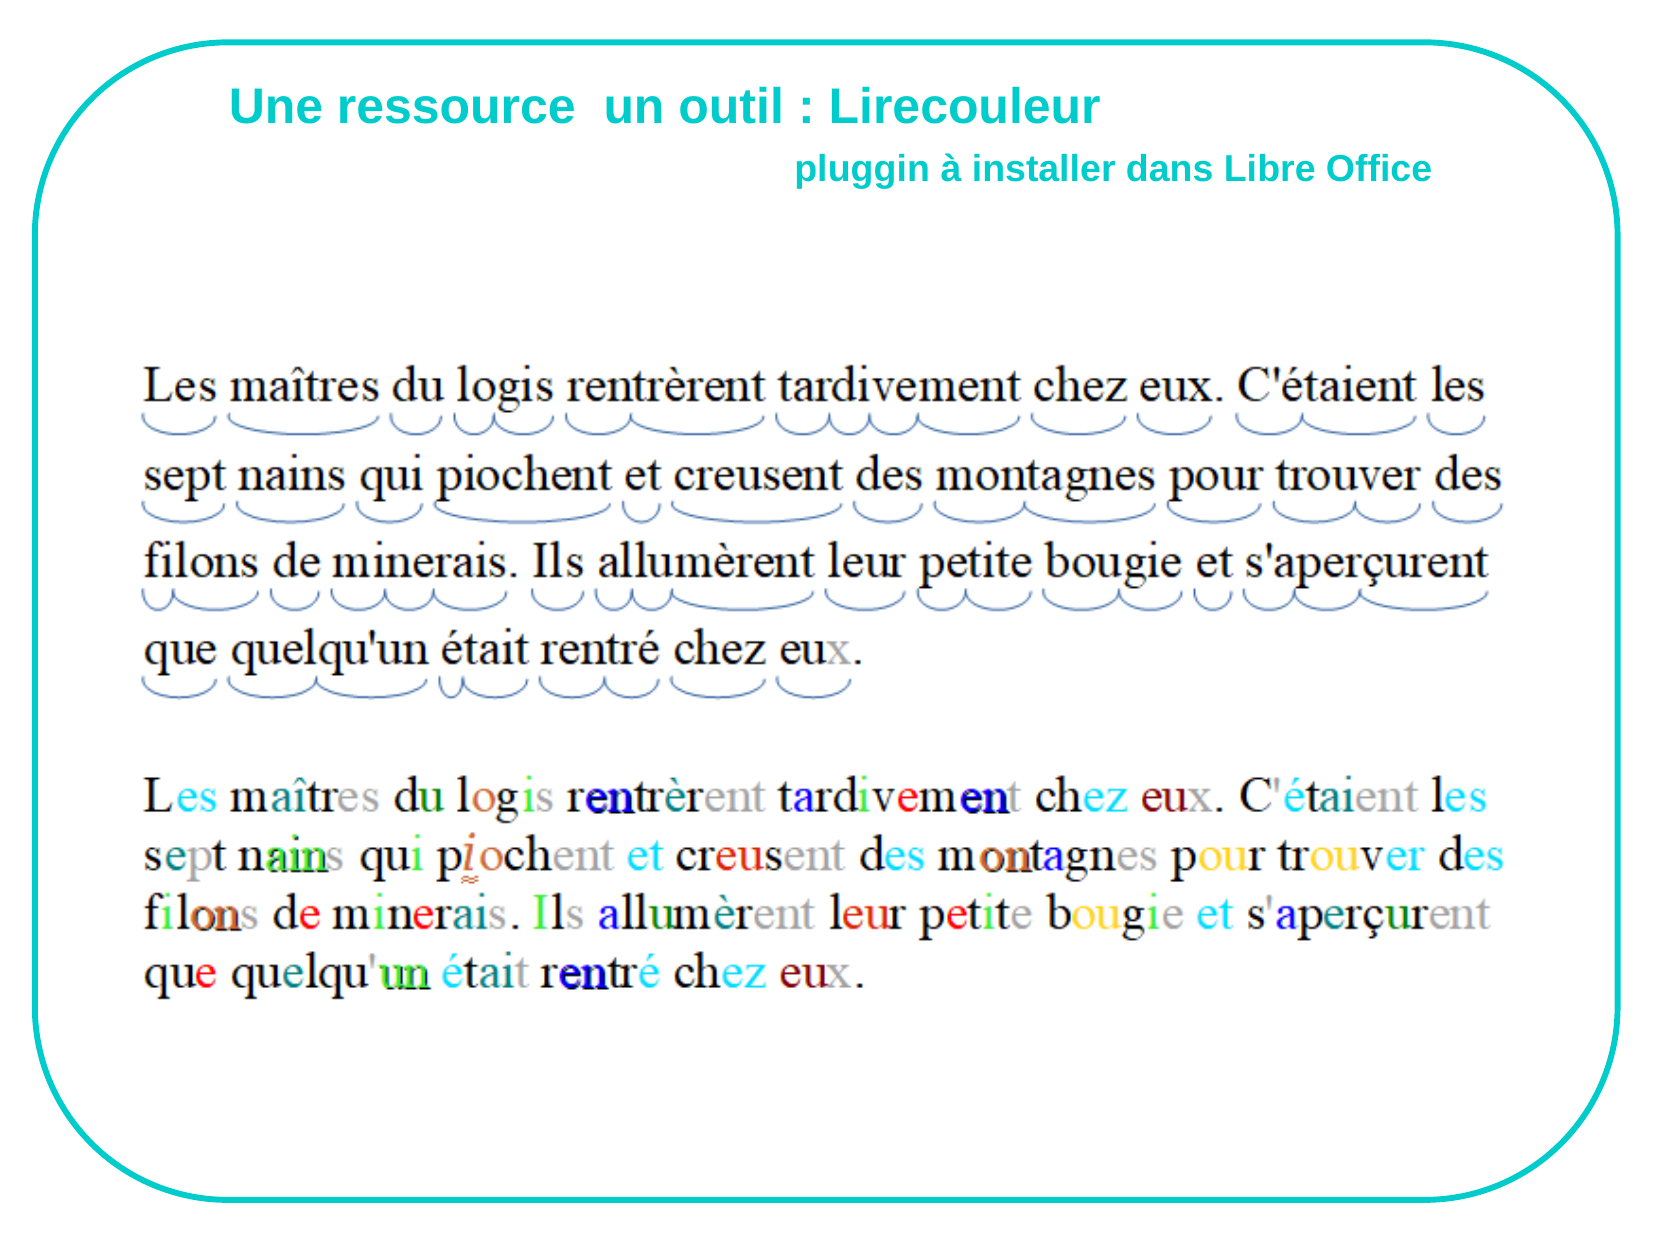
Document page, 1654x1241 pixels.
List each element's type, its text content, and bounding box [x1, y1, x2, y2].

text_box [82, 12, 1586, 935]
text_box pluggin à installer dans Libre Office [779, 140, 1465, 198]
picture [77, 318, 1546, 1026]
text_box Une ressource un outil : Lirecouleur [129, 70, 1512, 198]
